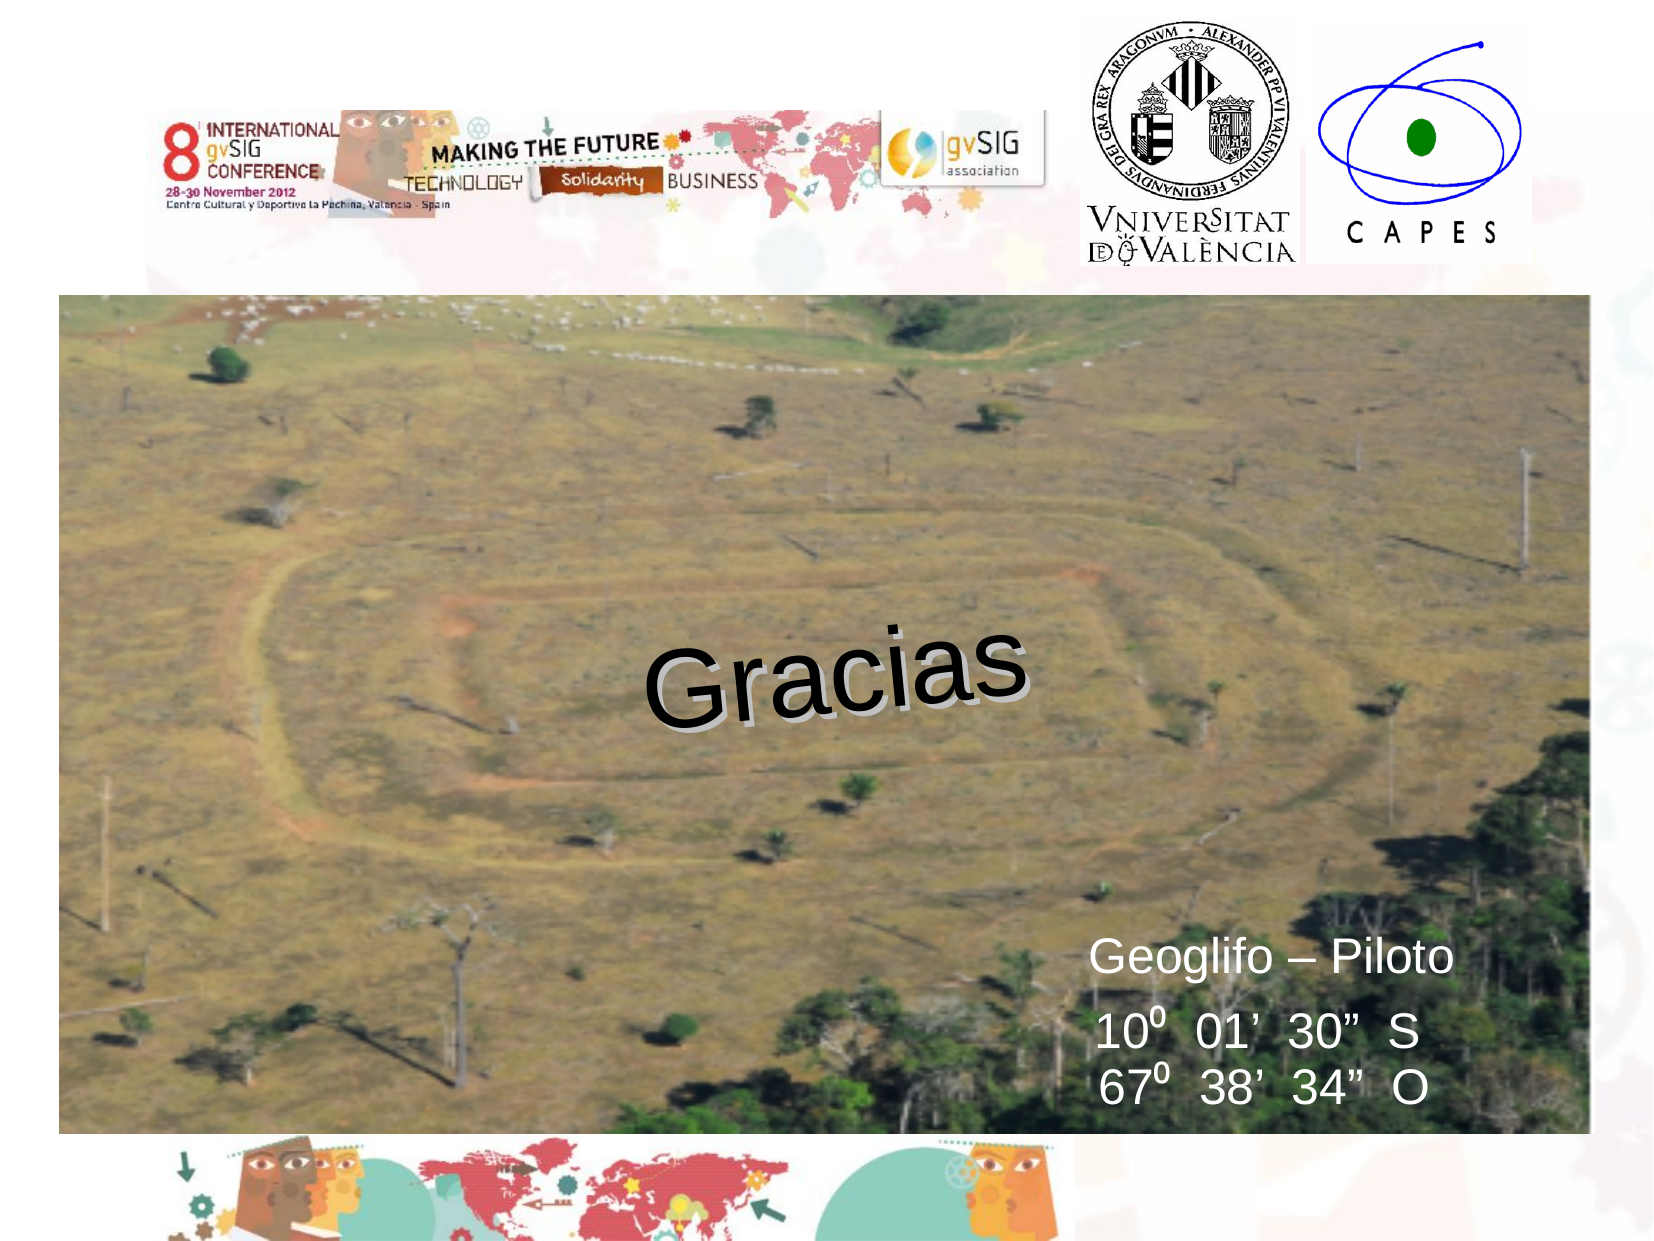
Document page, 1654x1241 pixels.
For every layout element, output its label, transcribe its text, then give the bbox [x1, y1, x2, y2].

text_box Geoglifo – Piloto 10⁰ 01’ 30” S 67⁰ 38’ 34” O [927, 921, 1589, 1134]
list Gracias [564, 585, 1095, 767]
picture [59, 17, 1654, 1241]
